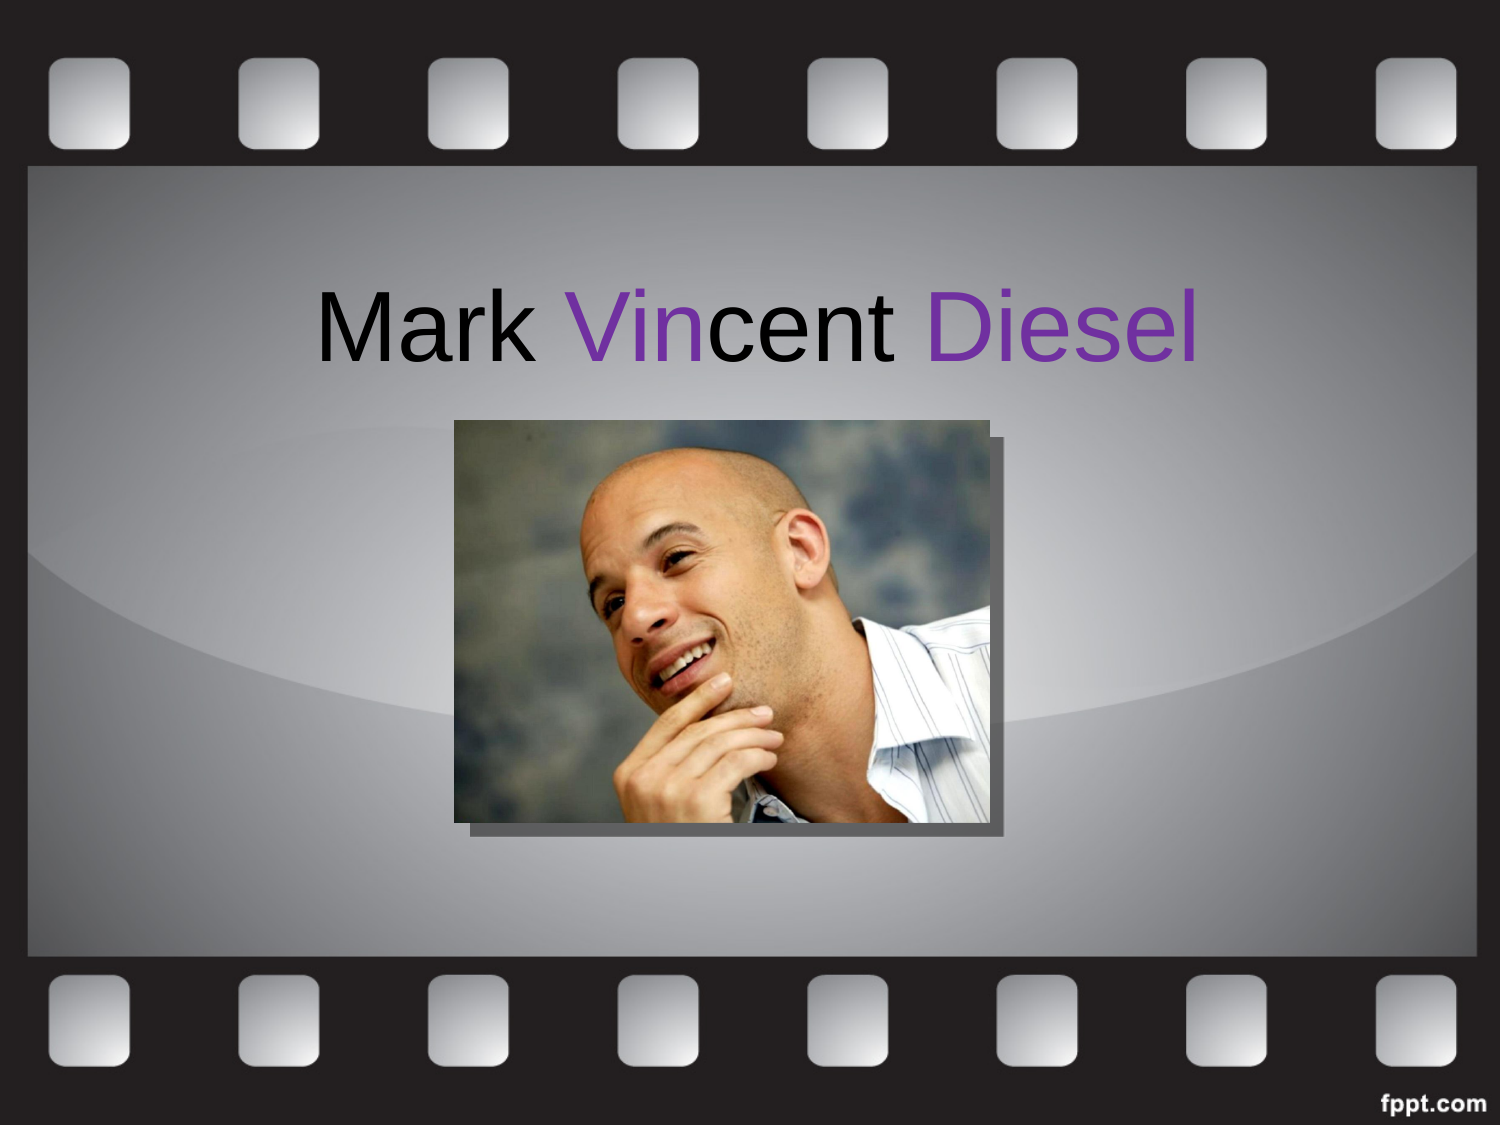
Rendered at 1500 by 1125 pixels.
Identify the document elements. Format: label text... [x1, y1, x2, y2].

title Mark Vincent Diesel [120, 191, 1396, 452]
picture [0, 0, 1500, 1125]
